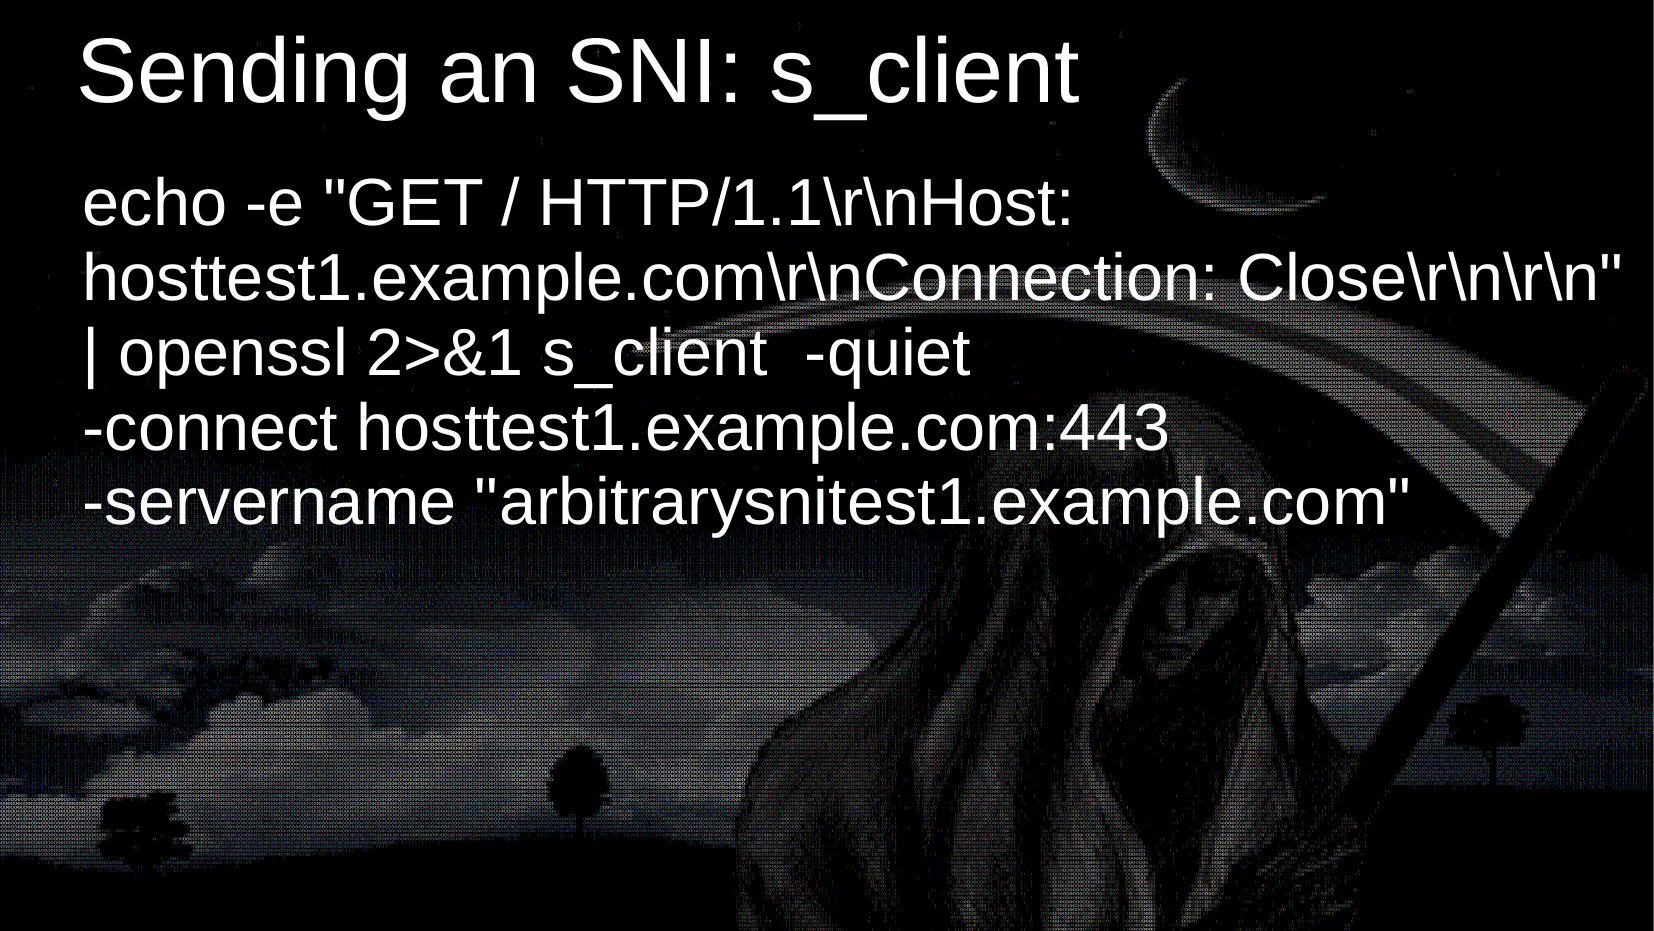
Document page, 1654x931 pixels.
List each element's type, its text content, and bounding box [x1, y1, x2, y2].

list echo -e "GET / HTTP/1.1\r\nHost: hosttest1.example.com\r\nConnection: Close\r\n\r\n" | openssl 2>&1 s_client -quiet -connect hosttest1.example.com:443 -servername "arbitrarysnitest1.example.com" [82, 165, 1654, 827]
title Sending an SNI: s_client [11, 10, 1146, 131]
picture [0, 0, 1654, 931]
